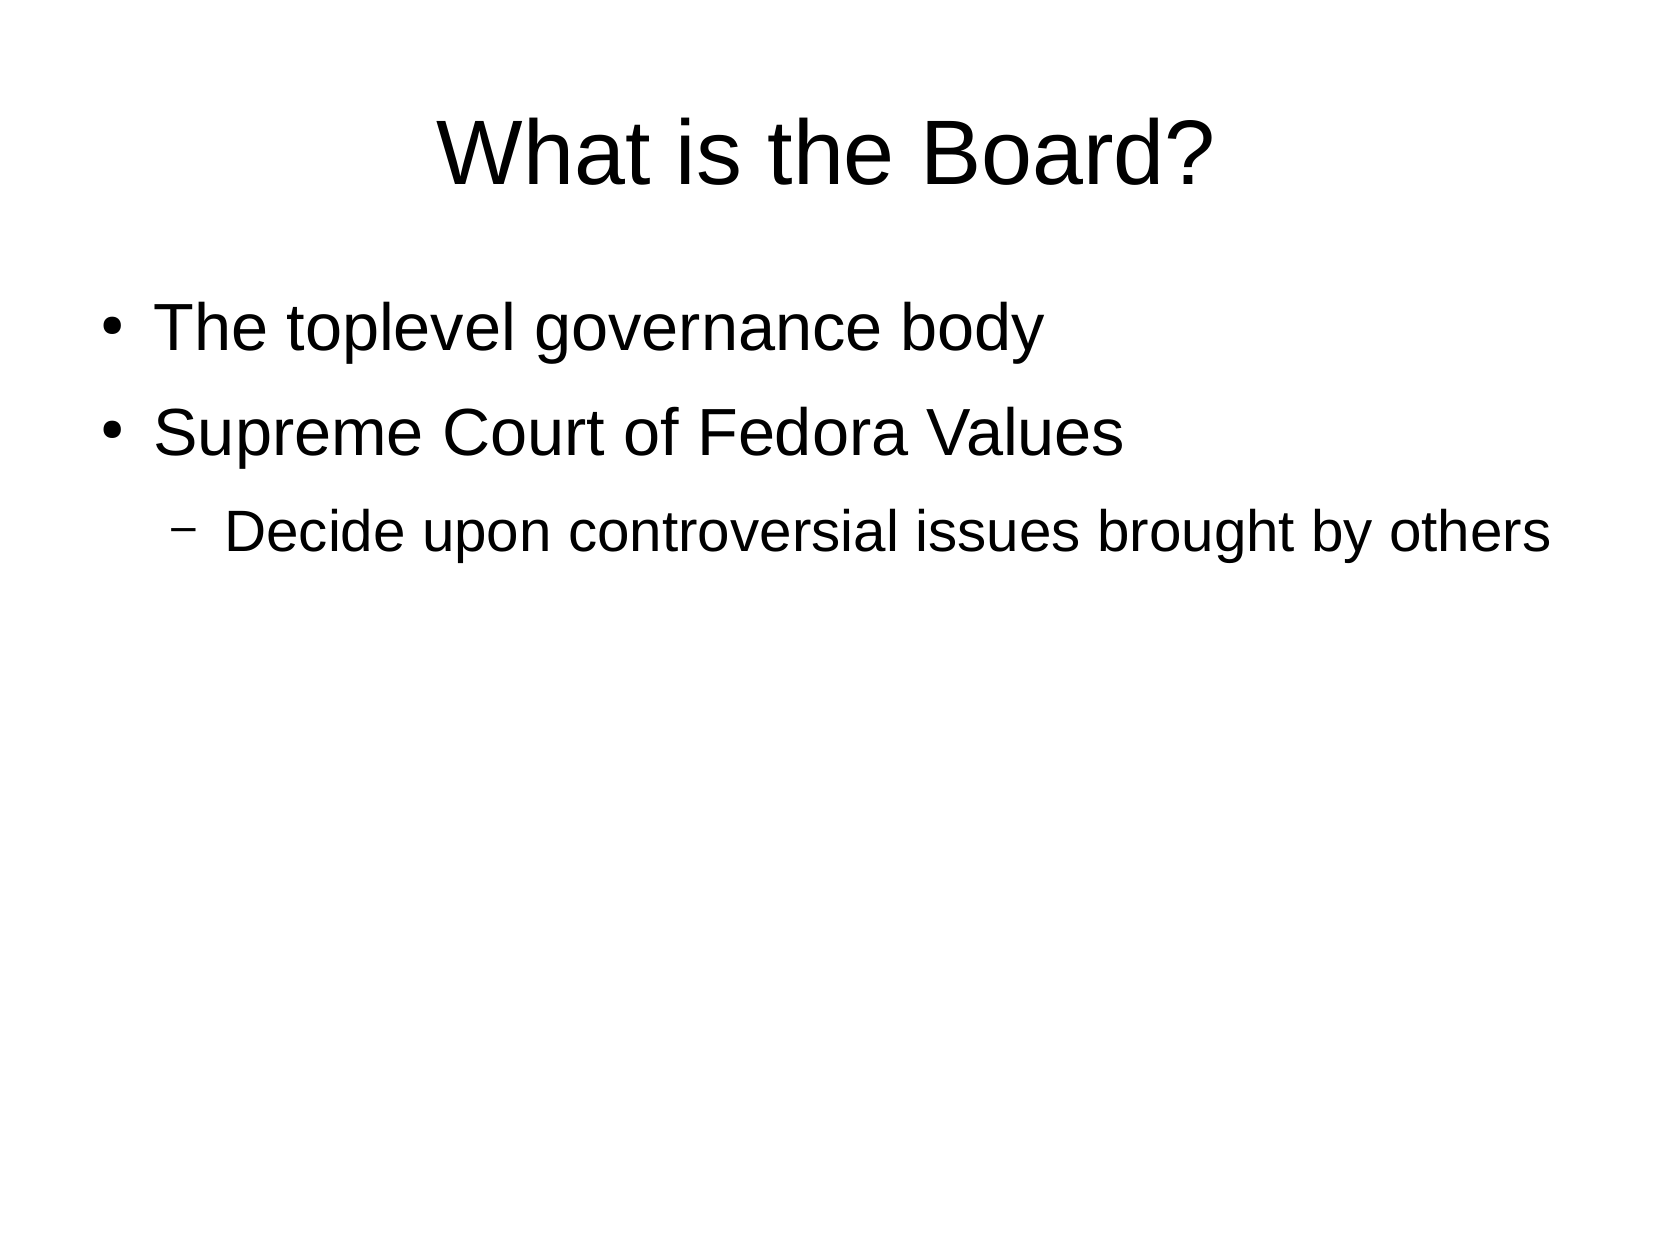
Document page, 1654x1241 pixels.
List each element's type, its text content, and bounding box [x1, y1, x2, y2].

list The toplevel governance body Supreme Court of Fedora Values Decide upon controversial issues brought by others [82, 290, 1571, 1010]
title What is the Board? [82, 49, 1571, 257]
